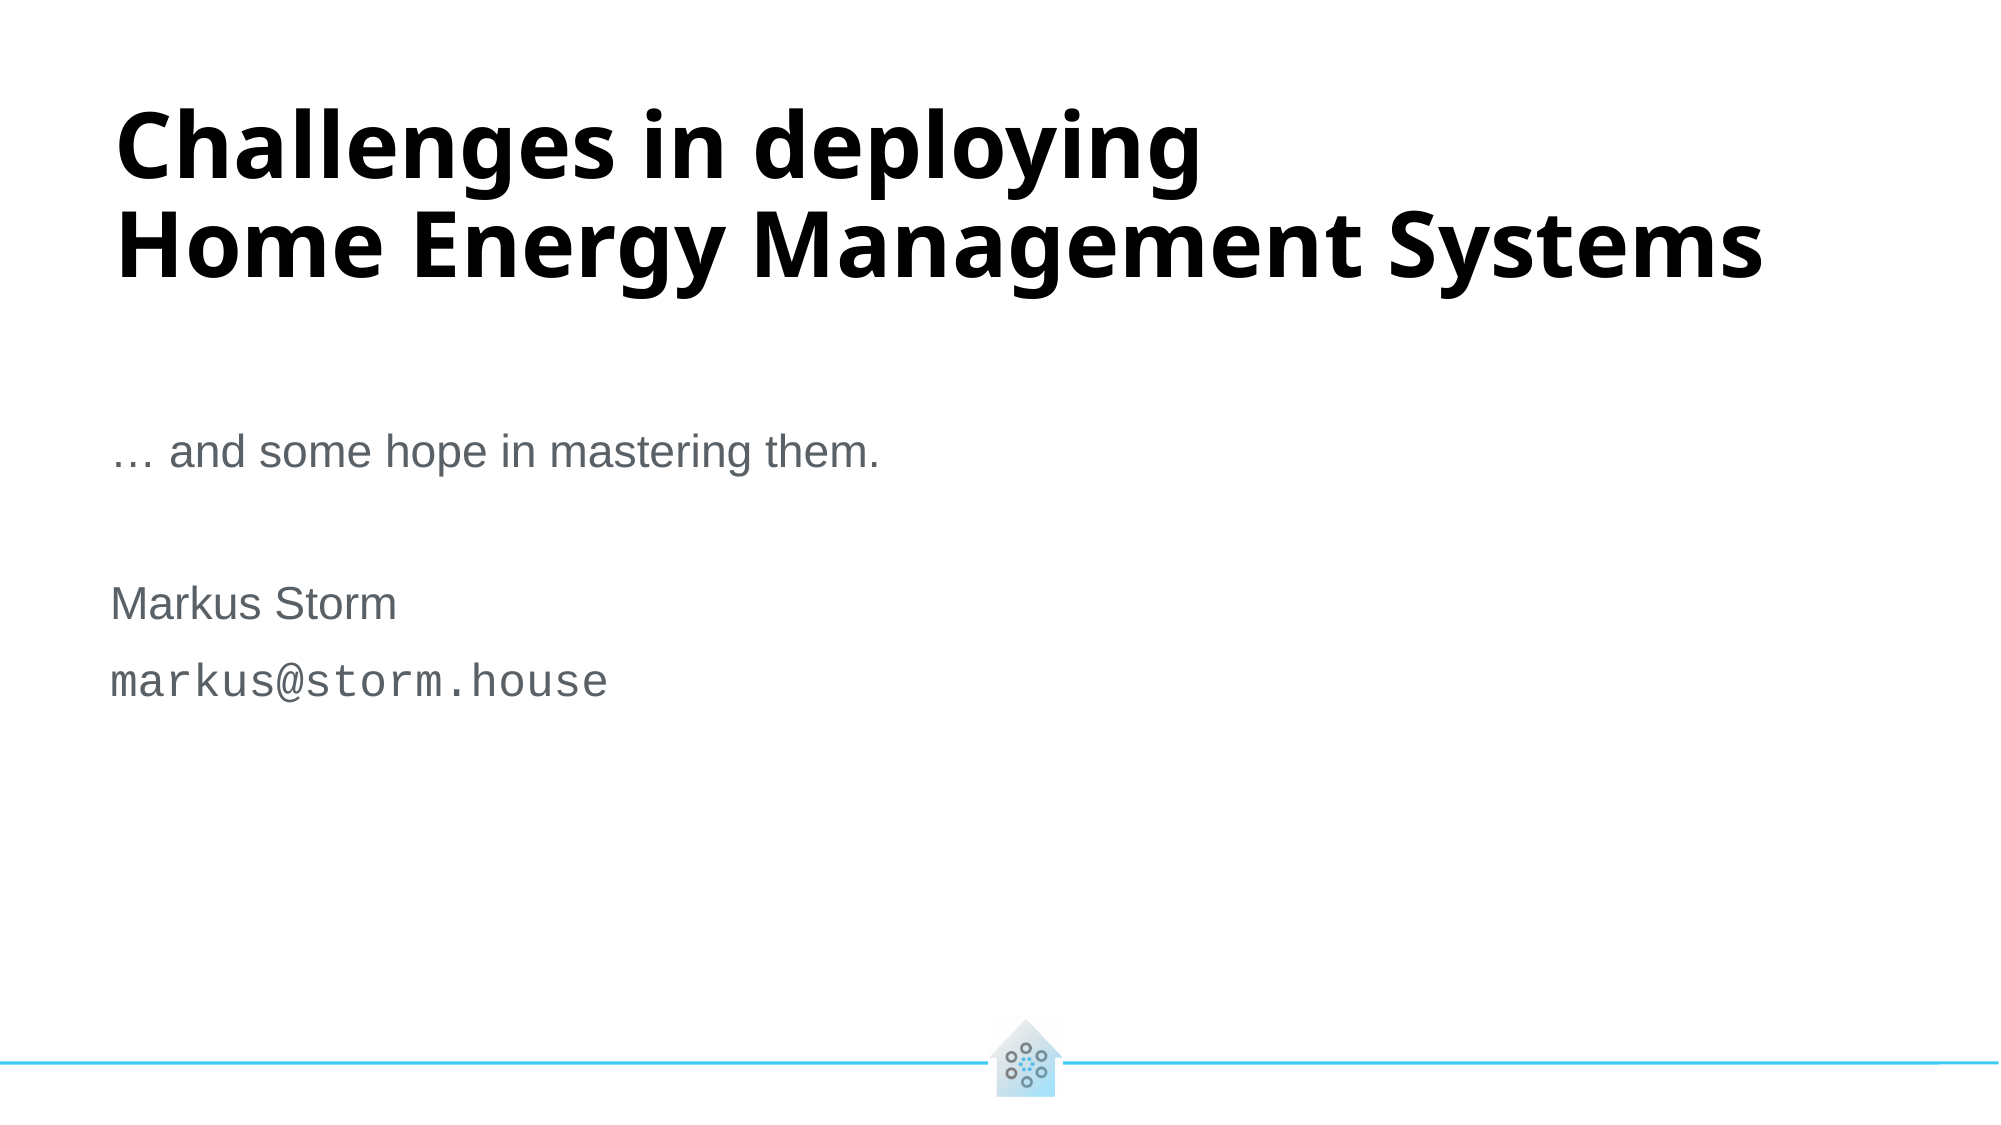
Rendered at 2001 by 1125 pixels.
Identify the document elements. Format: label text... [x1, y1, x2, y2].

text_box Challenges in deploying Home Energy Management Systems [107, 59, 1961, 215]
text_box … and some hope in mastering them. Markus Storm markus@storm.house [102, 215, 2000, 908]
picture [988, 1015, 1063, 1098]
